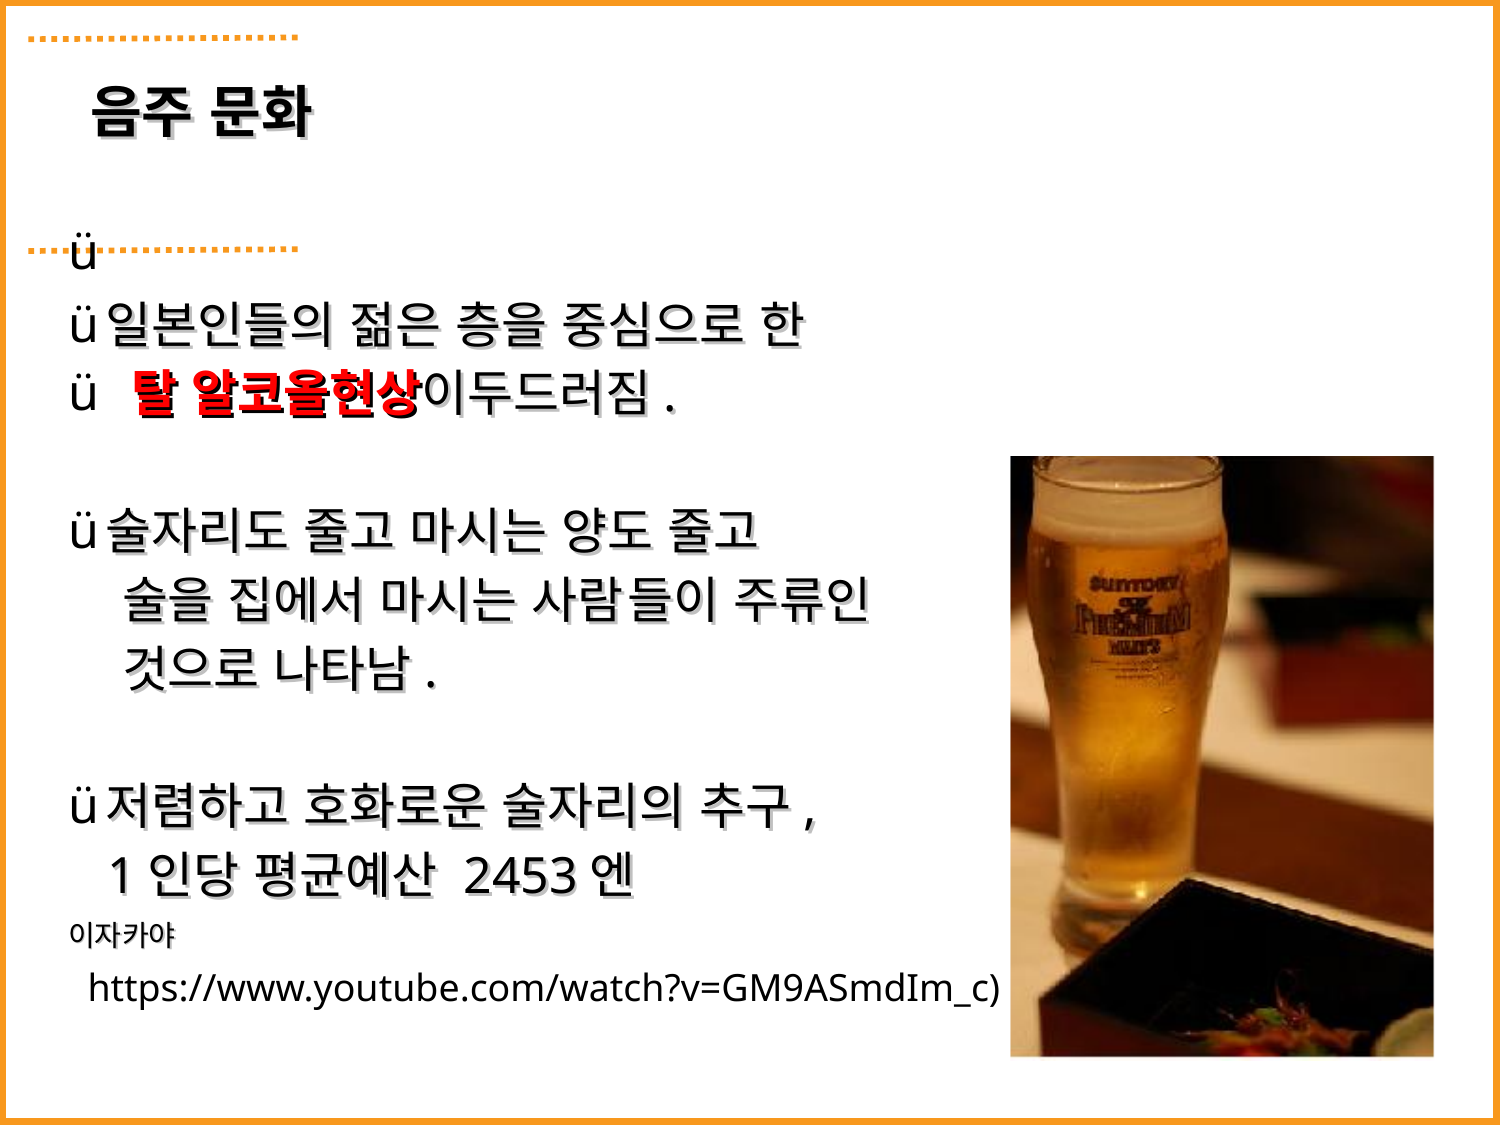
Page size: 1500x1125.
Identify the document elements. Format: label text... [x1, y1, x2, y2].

text_box 음주 문화 [75, 81, 360, 186]
text_box 일본인들의 젊은 층을 중심으로 한 탈 알코올현상이두드러짐. 술자리도 줄고 마시는 양도 줄고 술을 집에서 마시는 사람들이 주류인 것으로 나타남. 저렴하고 호화로운 술자리의 추구, 1인당 평균예산 2453엔 이자카야 https://www.youtube.com/watch?v=GM9ASmdIm_c) [53, 208, 1459, 1059]
picture [1009, 456, 1436, 1061]
